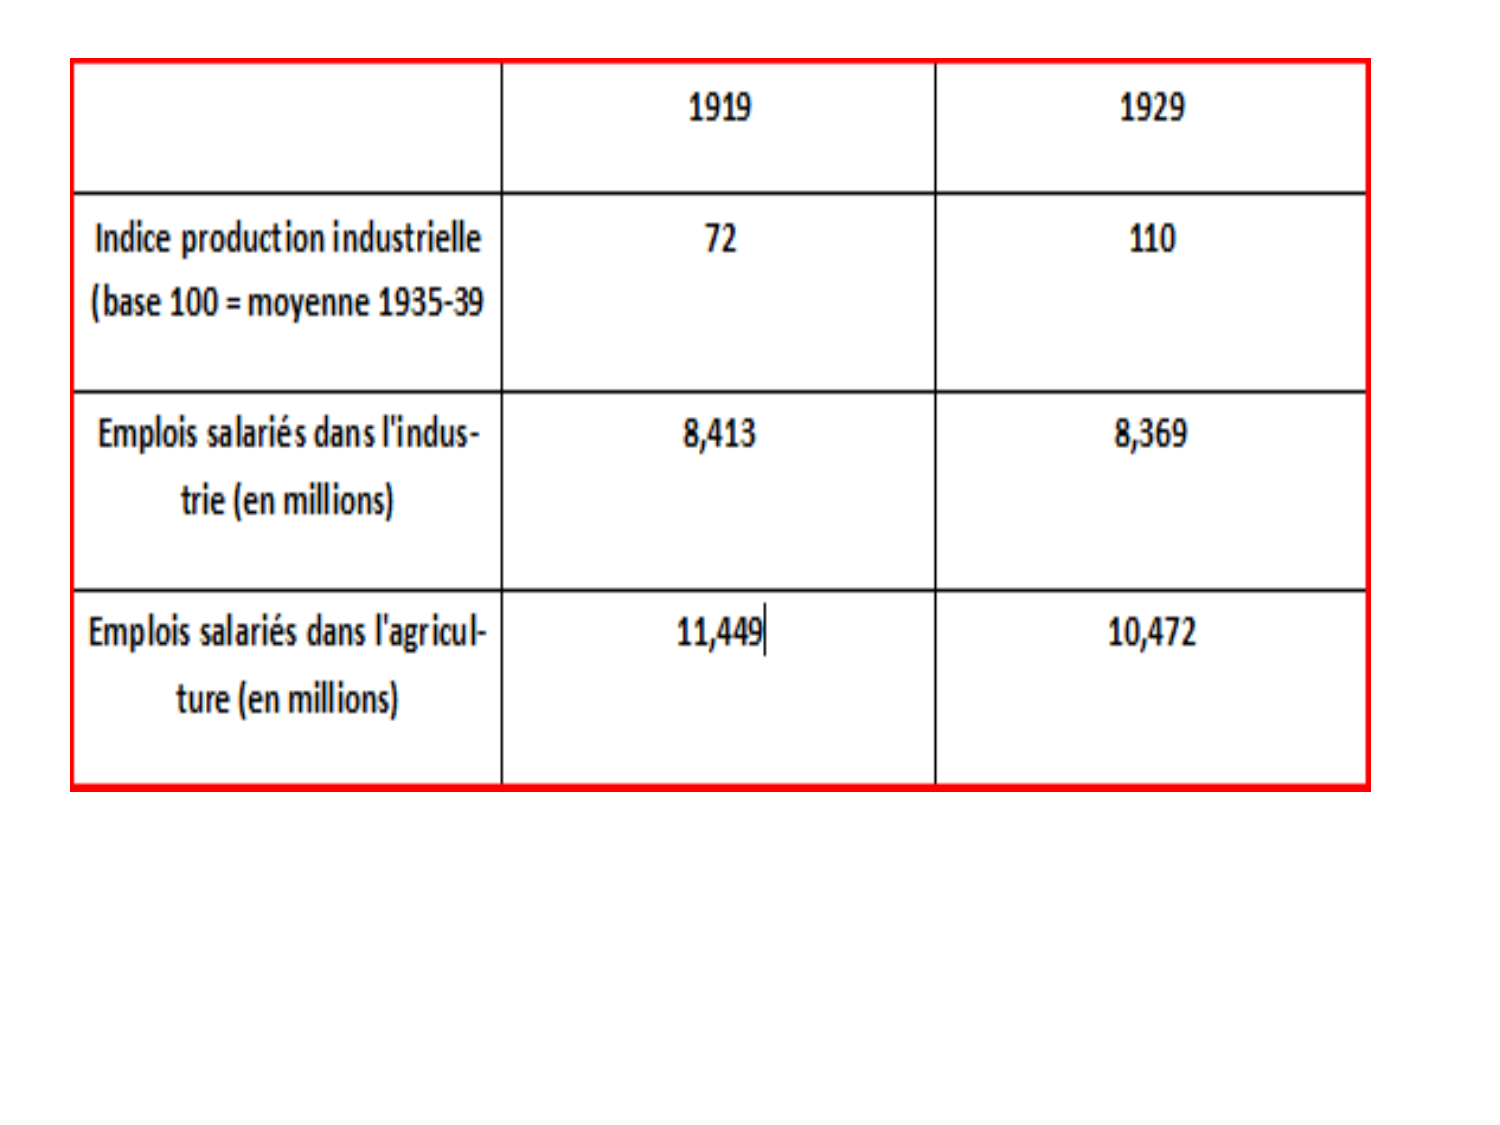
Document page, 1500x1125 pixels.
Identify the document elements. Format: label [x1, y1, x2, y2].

picture [70, 58, 1371, 792]
